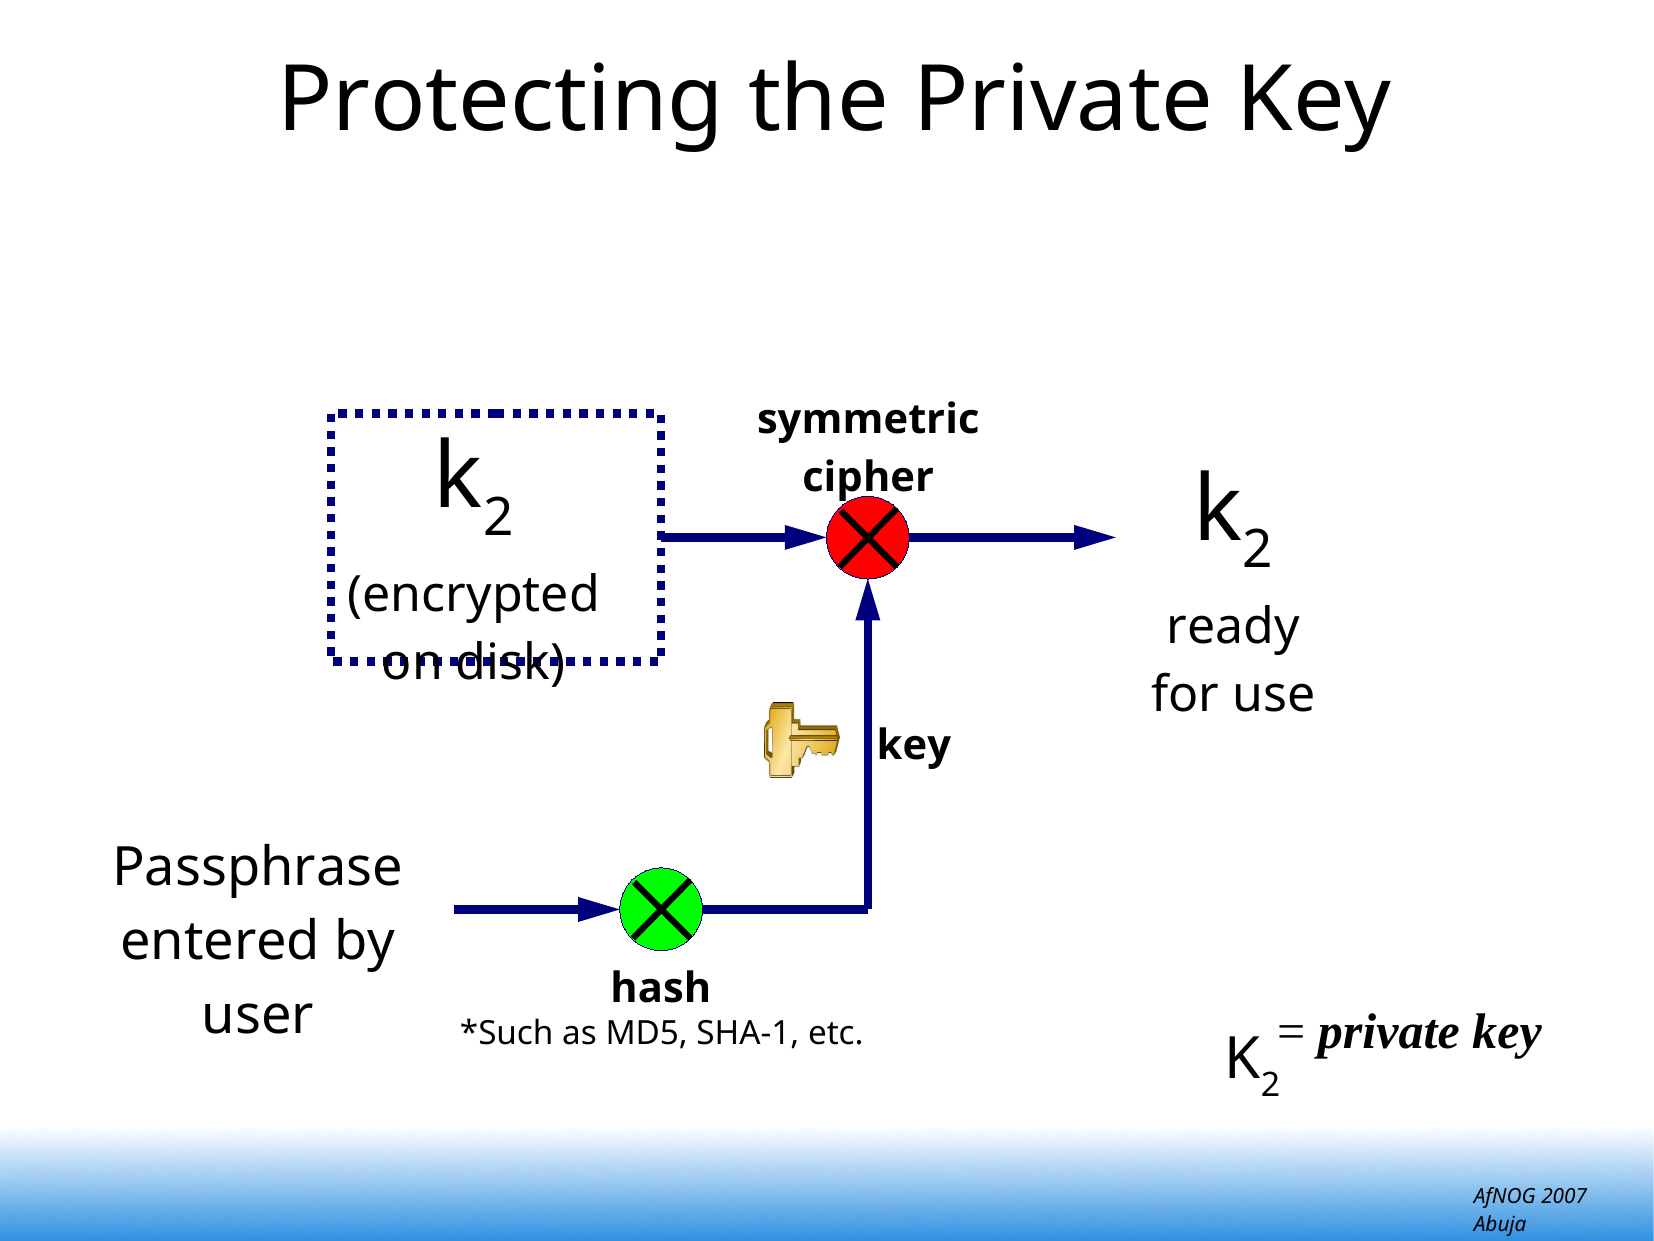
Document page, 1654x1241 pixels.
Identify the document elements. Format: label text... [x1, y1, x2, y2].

text_box k2 ready for use [1151, 442, 1316, 727]
text_box [667, 882, 703, 936]
text_box [874, 511, 909, 564]
text_box *Such as MD5, SHA-1, etc. [460, 1008, 911, 1047]
text_box k2 (encrypted on disk) [347, 409, 601, 695]
text_box = private key [1277, 1004, 1578, 1079]
text_box hash [610, 957, 712, 1008]
title Protecting the Private Key [211, 32, 1459, 149]
text_box [619, 867, 688, 951]
text_box K2 [1196, 1016, 1309, 1095]
text_box symmetric cipher [756, 389, 980, 504]
text_box key [876, 715, 952, 773]
picture [764, 702, 840, 778]
picture [0, 1124, 1654, 1241]
text_box [826, 504, 895, 570]
text_box Passphrase entered by user [112, 827, 404, 1050]
text_box [842, 544, 894, 579]
